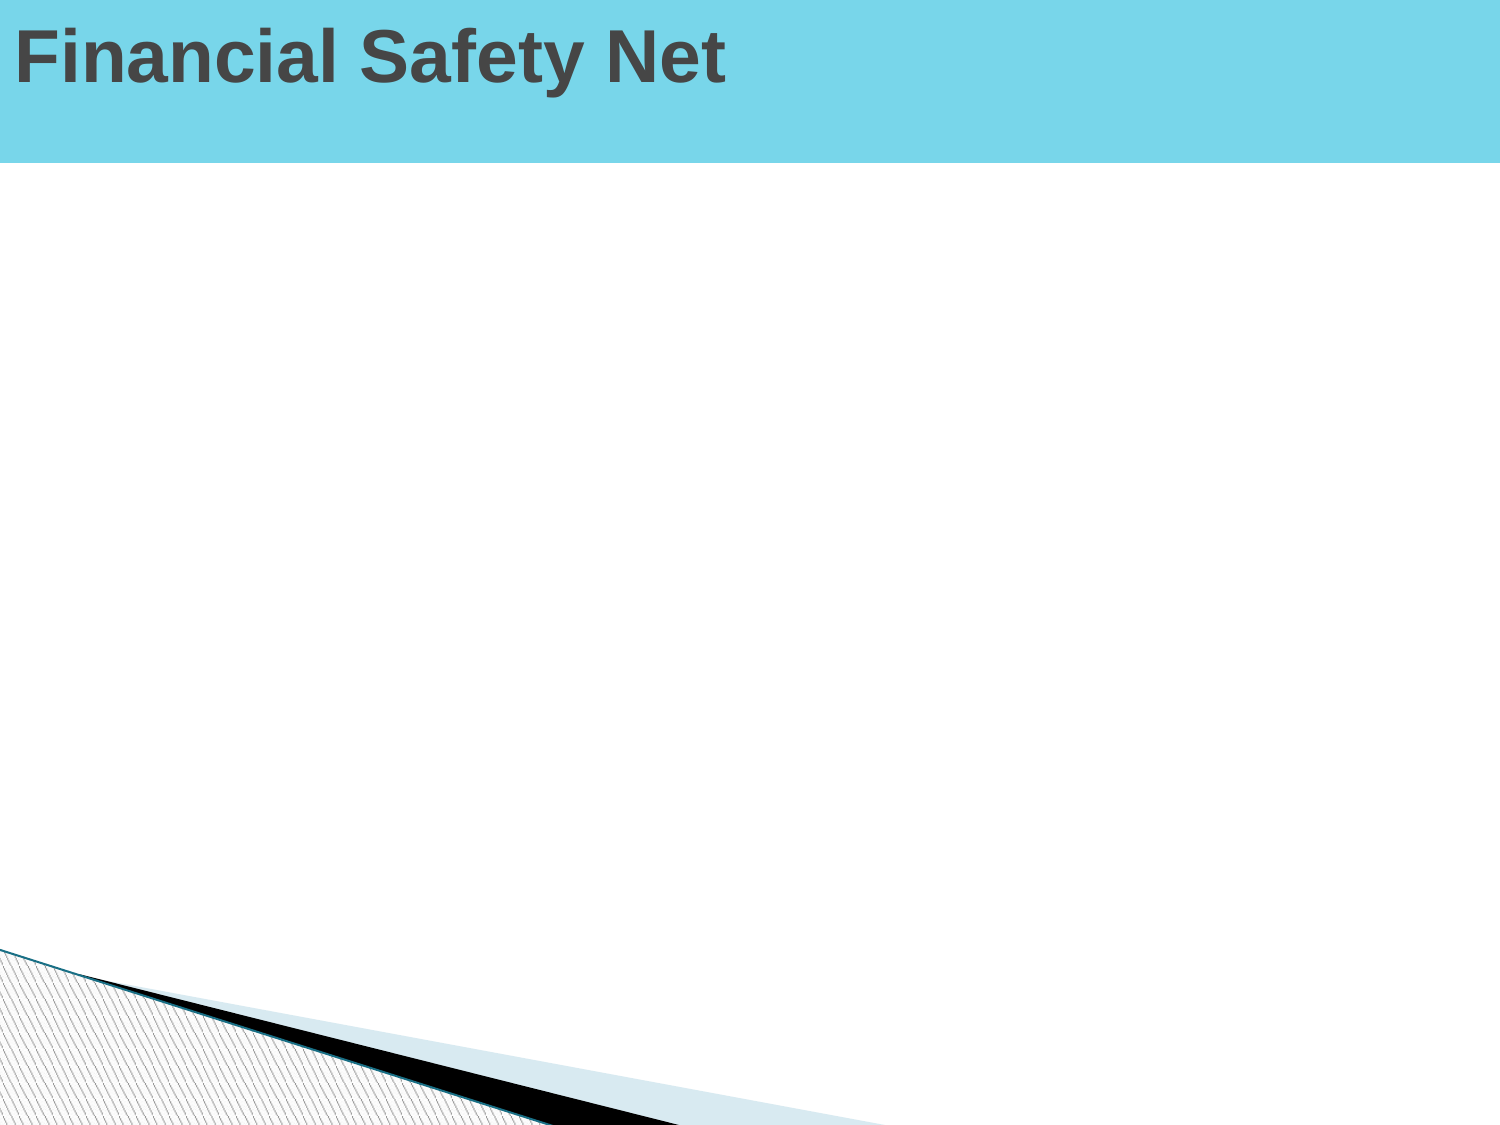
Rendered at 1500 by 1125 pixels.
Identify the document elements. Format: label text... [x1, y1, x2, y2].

title Financial Safety Net [0, 0, 1500, 163]
picture [0, 187, 1463, 1125]
